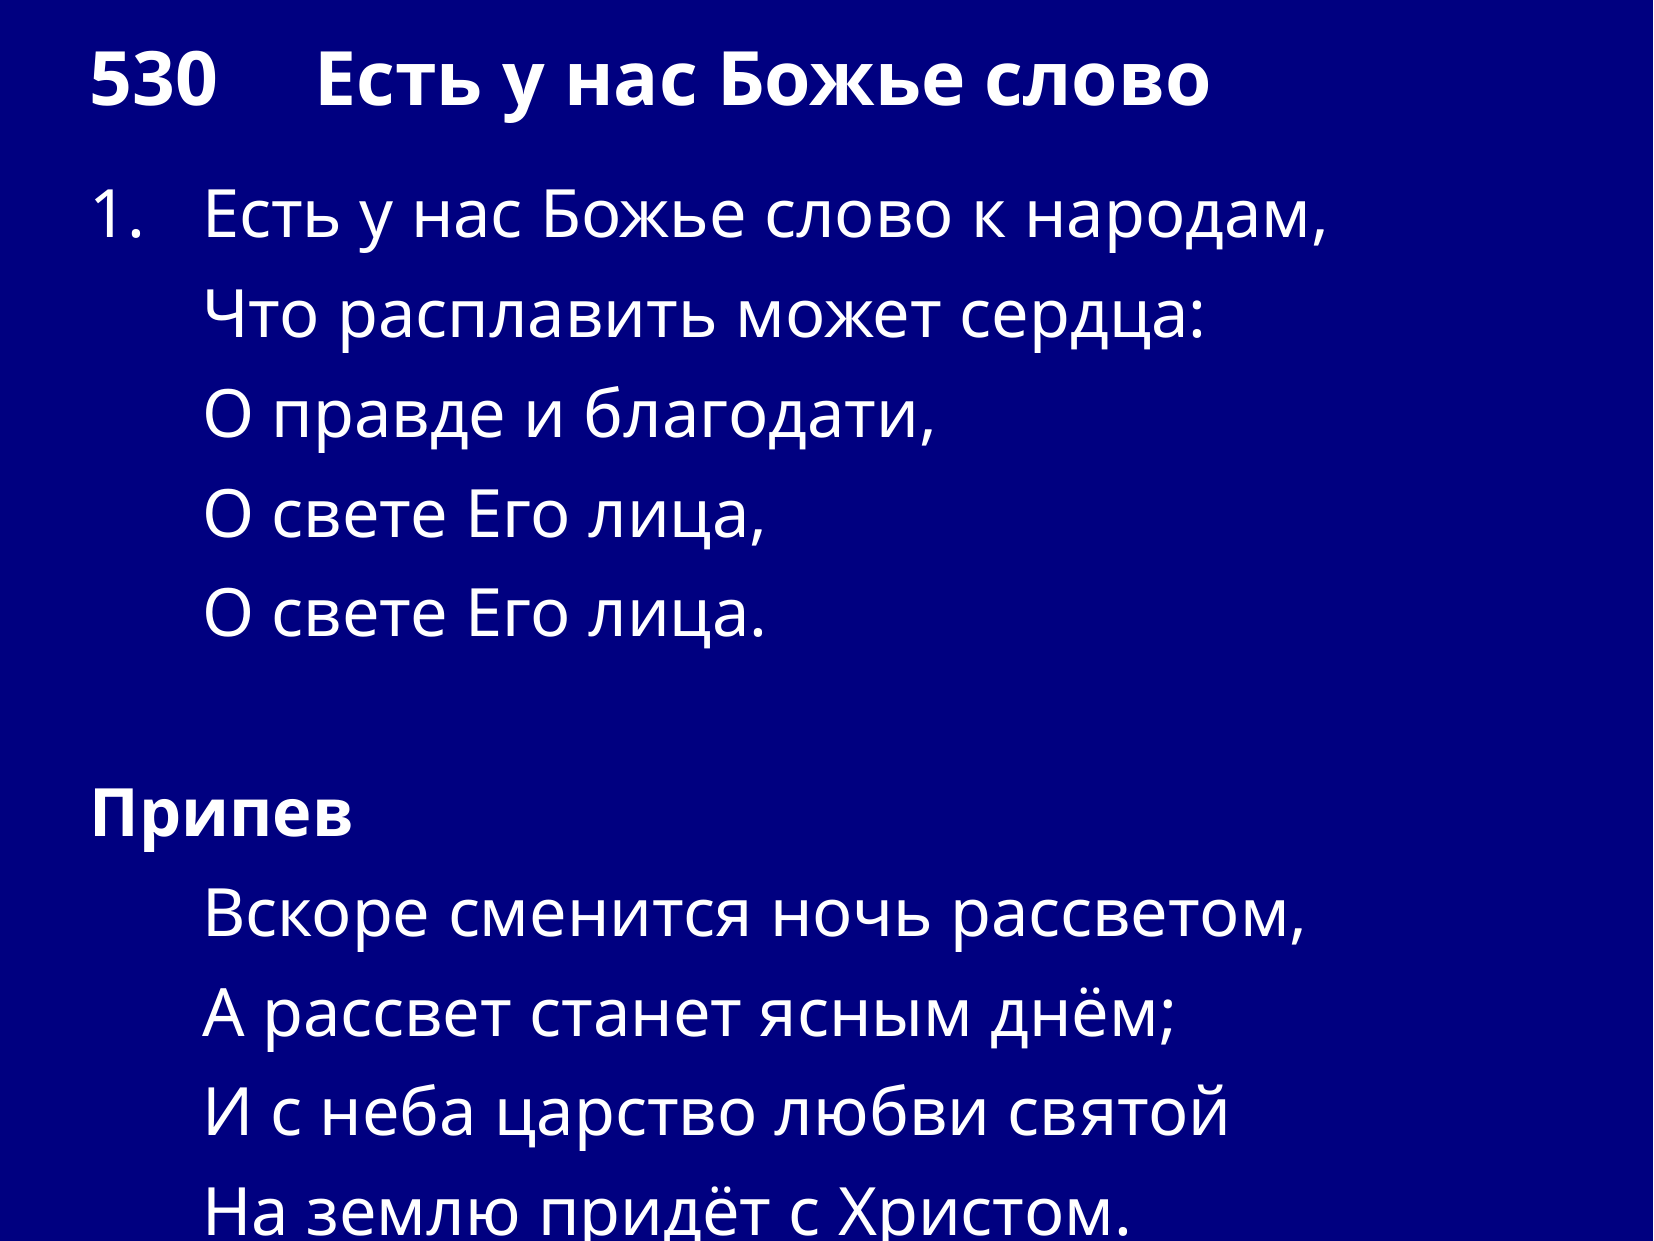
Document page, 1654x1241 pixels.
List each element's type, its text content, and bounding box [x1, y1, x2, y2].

text_box 530 Есть у нас Божье слово [75, 18, 1576, 131]
text_box 1. Есть у нас Божье слово к народам, Что расплавить может сердца: О правде и благодати, О свете Его лица, О свете Его лица. Припев Вскоре сменится ночь рассветом, А рассвет станет ясным днём; И с неба царство любви святой На землю придёт с Христом. [75, 150, 1576, 1163]
